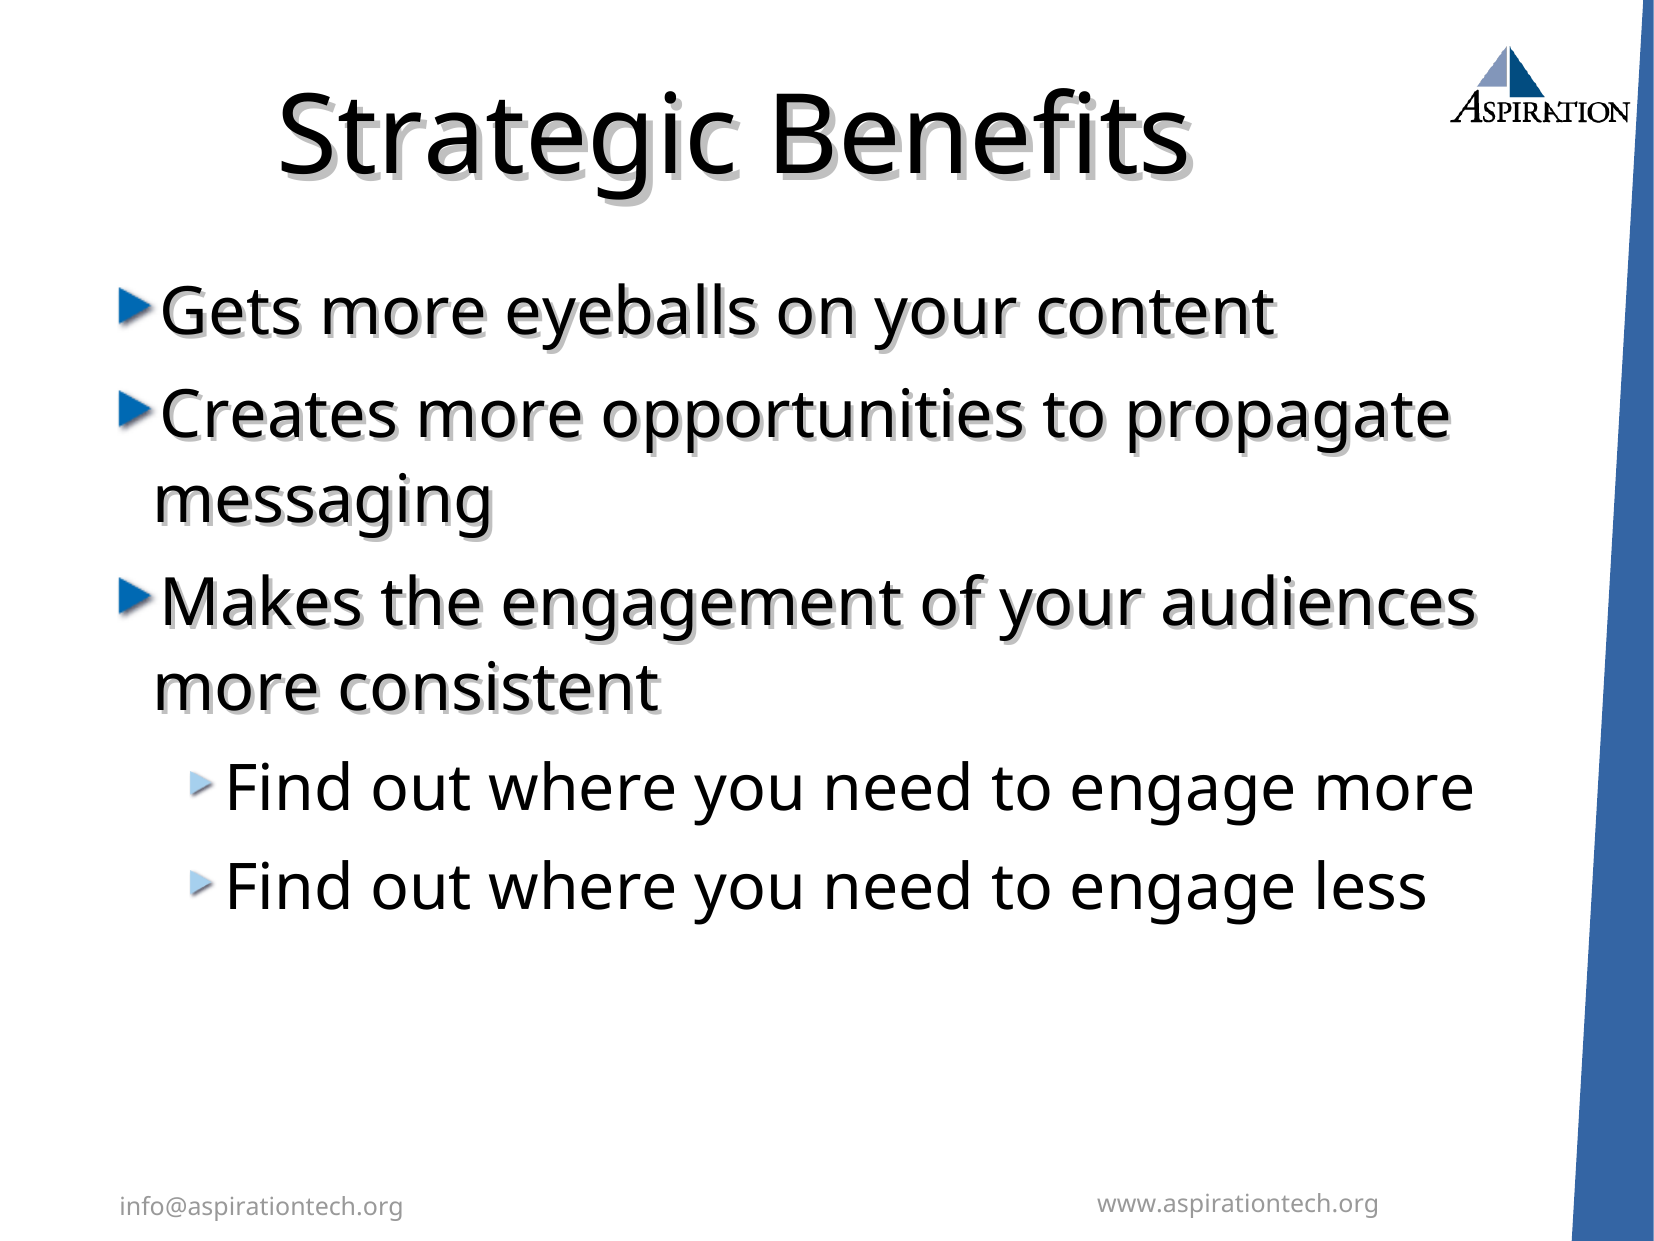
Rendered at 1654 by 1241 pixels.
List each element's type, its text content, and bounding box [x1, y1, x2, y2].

title Strategic Benefits [54, 21, 1415, 227]
list Gets more eyeballs on your content Creates more opportunities to propagate messaging Makes the engagement of your audiences more consistent Find out where you need to engage more Find out where you need to engage less [54, 263, 1595, 968]
picture [1450, 46, 1631, 132]
